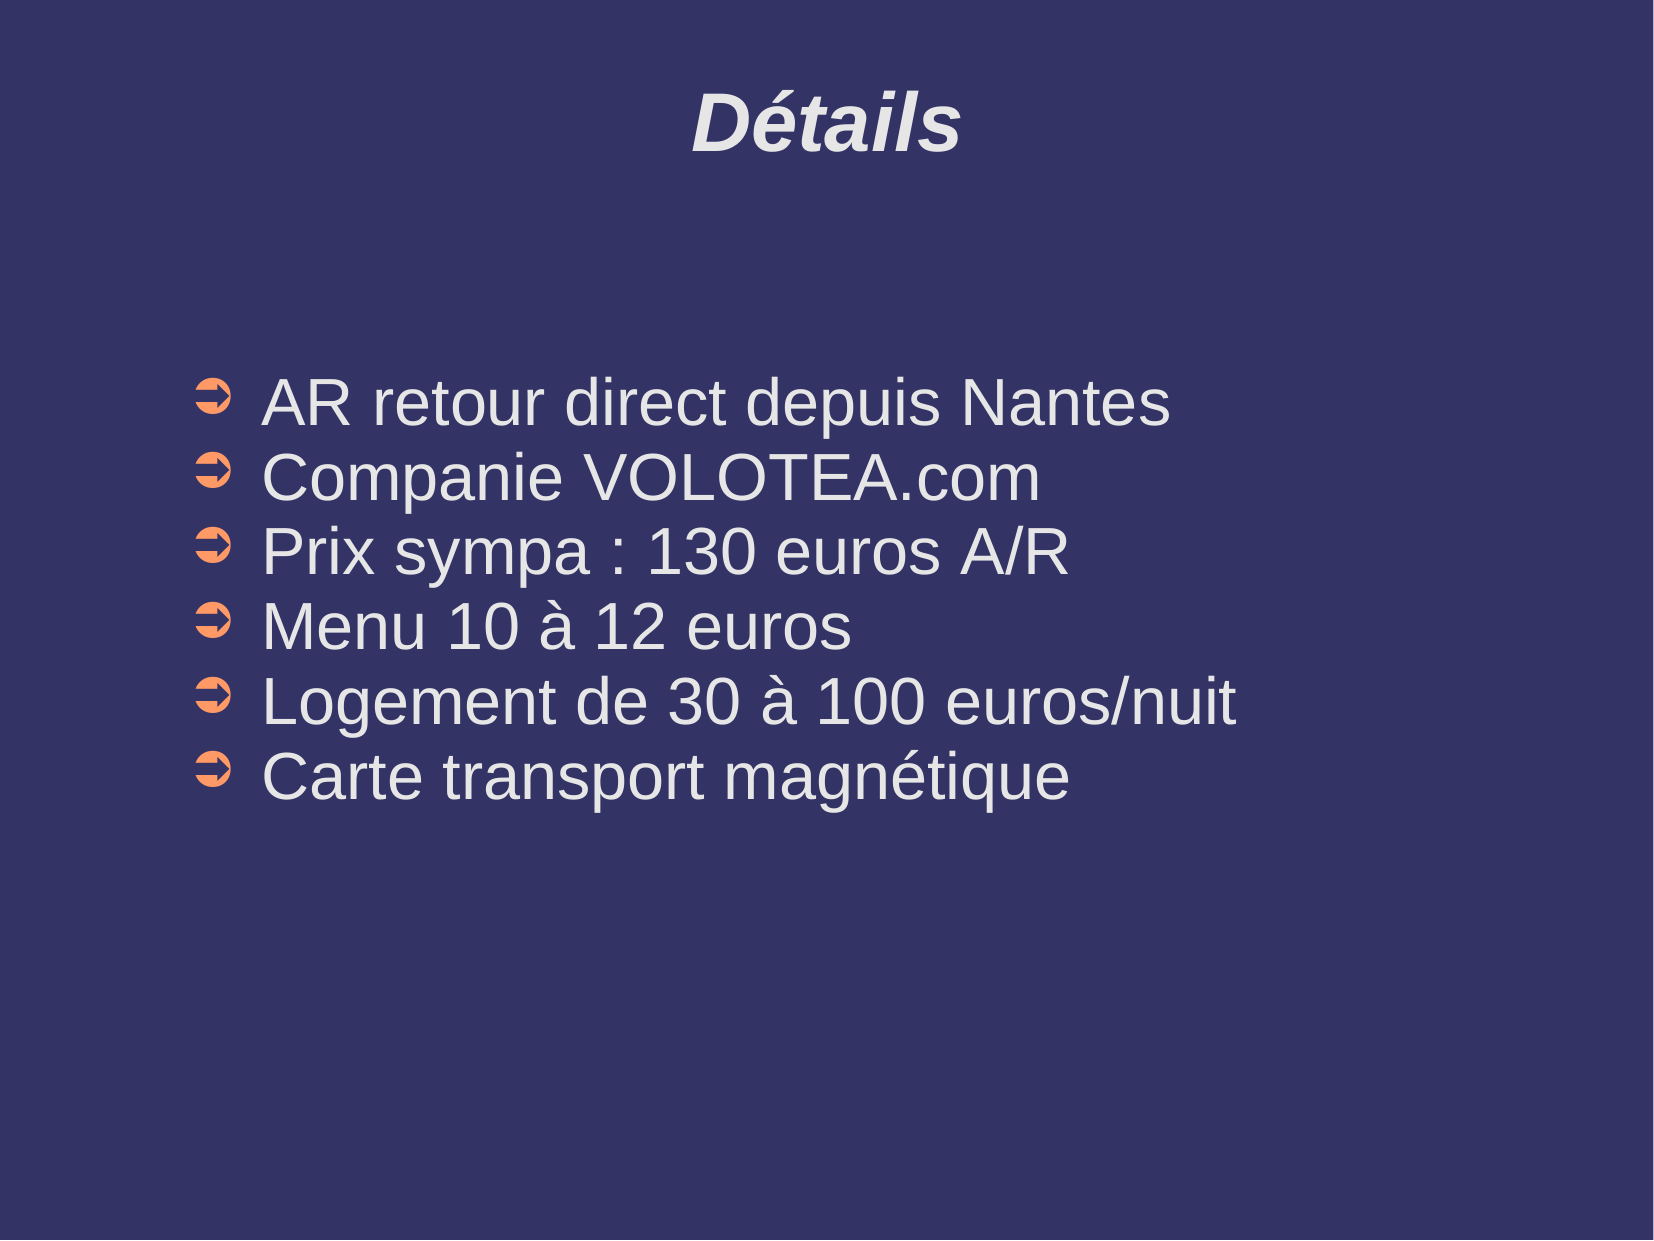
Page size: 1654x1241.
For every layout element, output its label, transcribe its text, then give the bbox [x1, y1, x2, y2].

list AR retour direct depuis Nantes Companie VOLOTEA.com Prix sympa : 130 euros A/R Menu 10 à 12 euros Logement de 30 à 100 euros/nuit Carte transport magnétique [178, 364, 1570, 1147]
title Détails [121, 19, 1534, 227]
